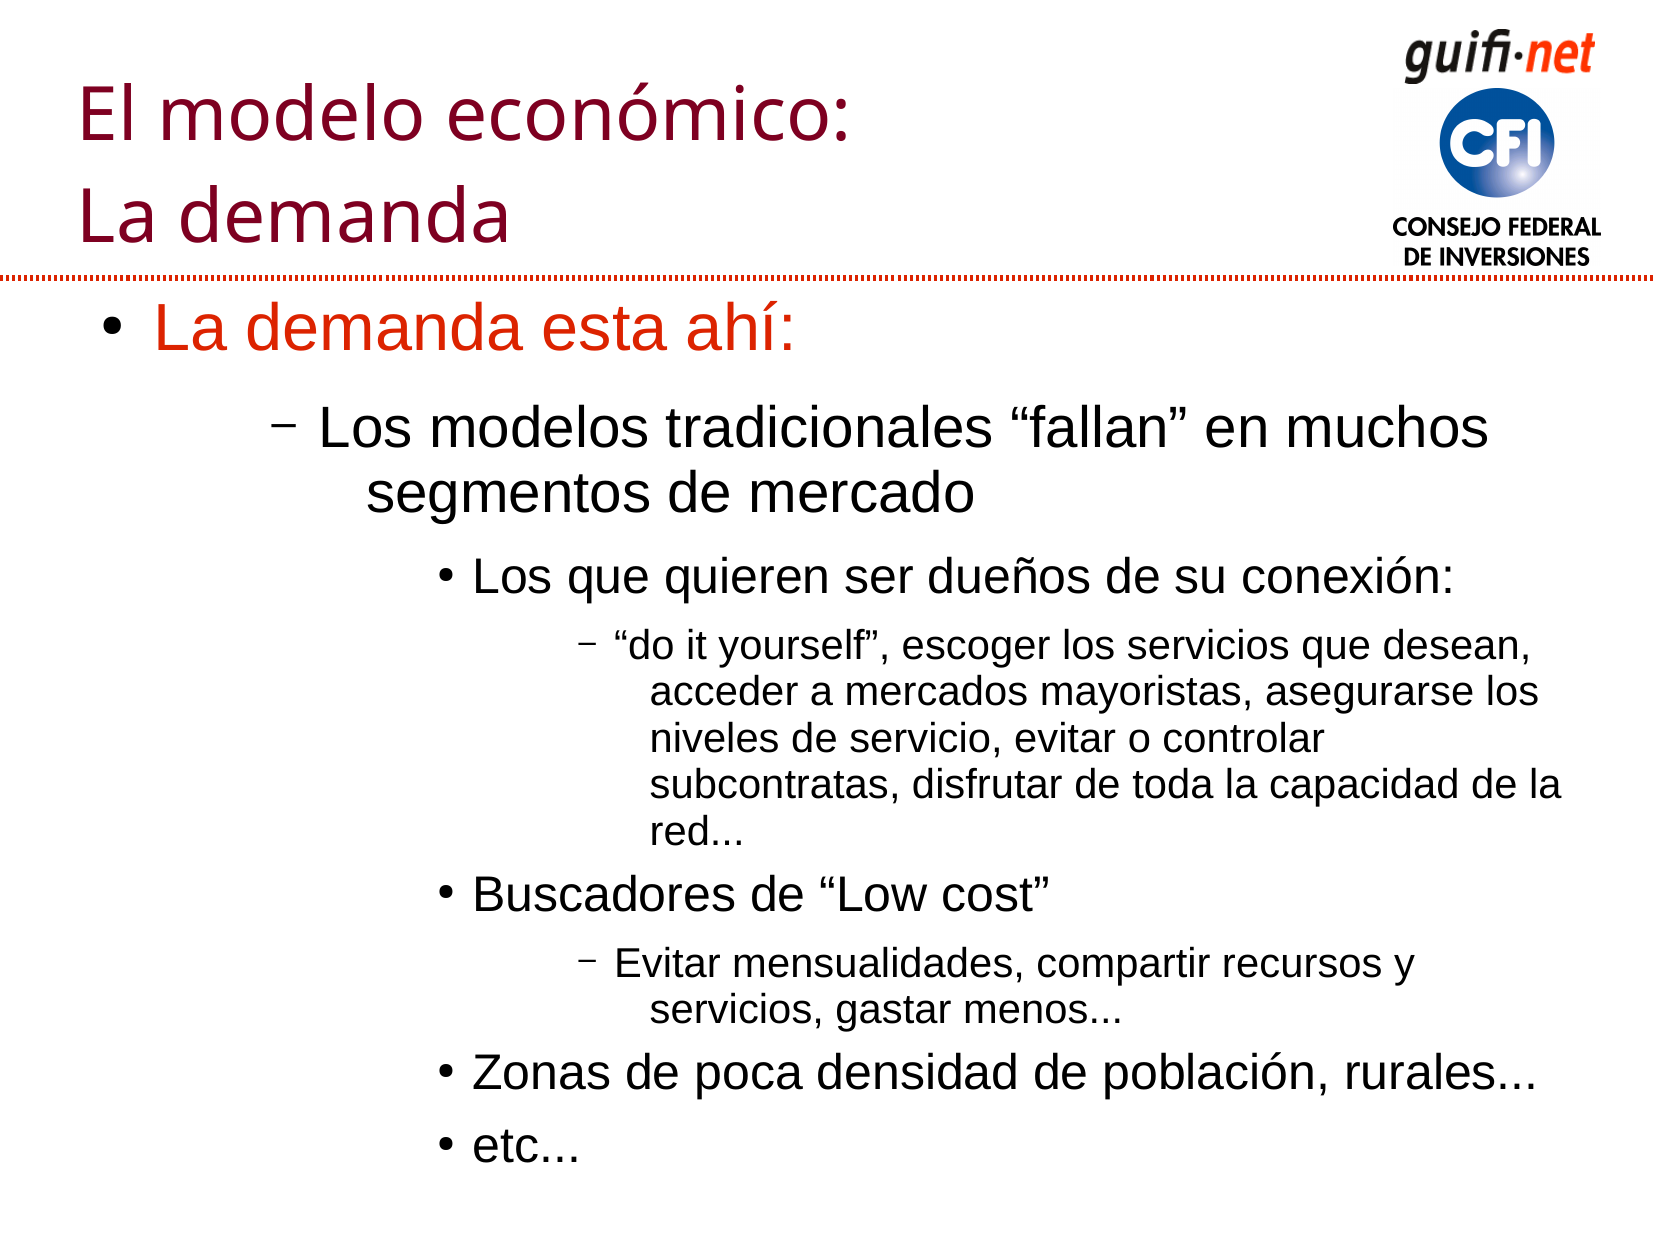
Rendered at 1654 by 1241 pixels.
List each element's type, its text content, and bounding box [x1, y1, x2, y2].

title El modelo económico: La demanda [76, 59, 1093, 267]
picture [1404, 29, 1595, 84]
picture [1393, 88, 1601, 266]
list La demanda esta ahí: Los modelos tradicionales “fallan” en muchos segmentos de mercado Los que quieren ser dueños de su conexión: “do it yourself”, escoger los servicios que desean, acceder a mercados mayoristas, asegurarse los niveles de servicio, evitar o controlar subcontratas, disfrutar de toda la capacidad de la red... Buscadores de “Low cost” Evitar mensualidades, compartir recursos y servicios, gastar menos... Zonas de poca densidad de población, rurales... etc... [82, 290, 1571, 1174]
